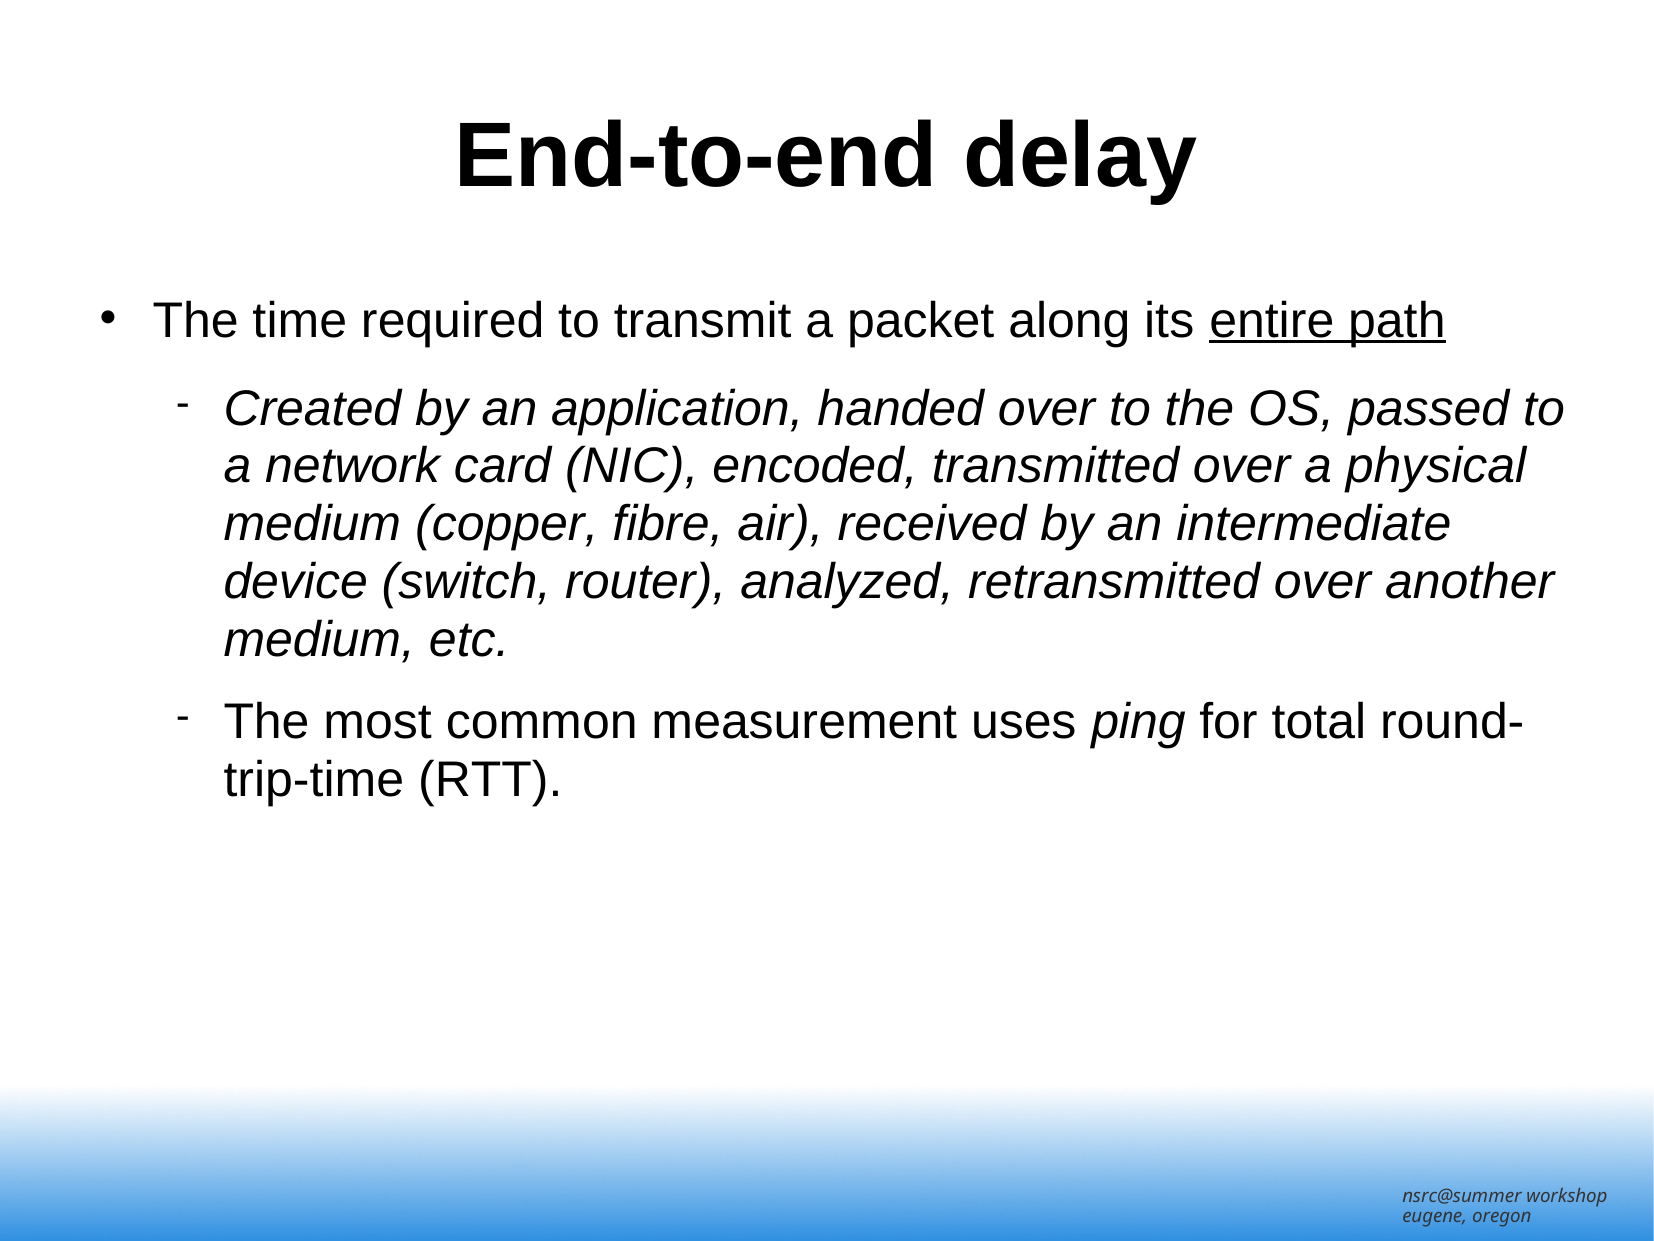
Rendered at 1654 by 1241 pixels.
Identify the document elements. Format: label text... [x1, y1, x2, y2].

list The time required to transmit a packet along its entire path Created by an application, handed over to the OS, passed to a network card (NIC), encoded, transmitted over a physical medium (copper, fibre, air), received by an intermediate device (switch, router), analyzed, retransmitted over another medium, etc. The most common measurement uses ping for total round-trip-time (RTT). [82, 290, 1571, 1109]
title End-to-end delay [82, 49, 1571, 257]
picture [0, 1083, 1654, 1241]
